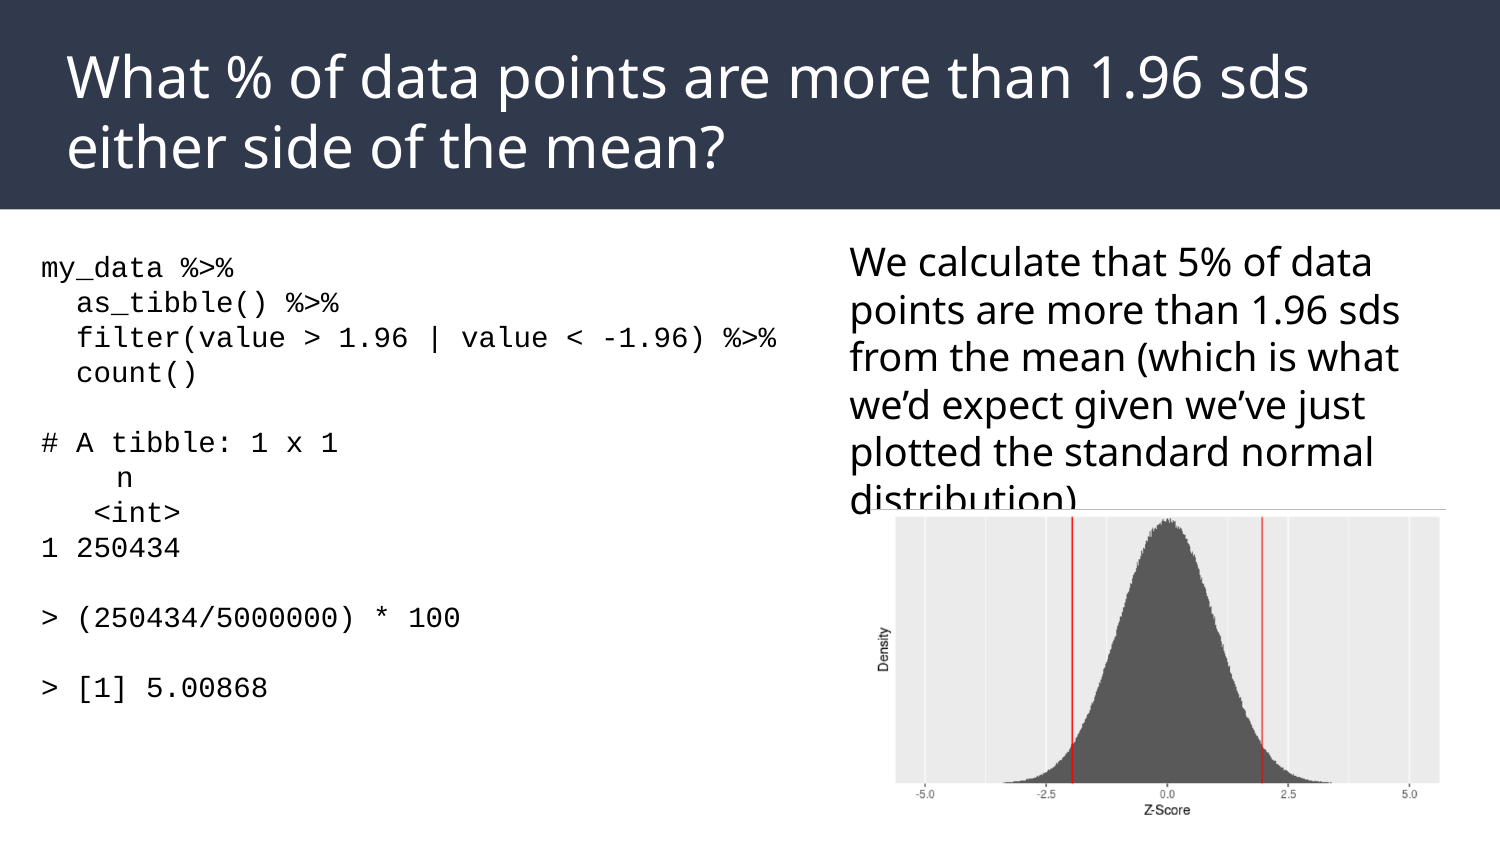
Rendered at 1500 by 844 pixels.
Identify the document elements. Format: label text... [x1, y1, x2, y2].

title What % of data points are more than 1.96 sds either side of the mean? [51, 25, 1449, 128]
text_box my_data %>% as_tibble() %>% filter(value > 1.96 | value < -1.96) %>% count() # A tibble: 1 x 1 n <int> 1 250434 > (250434/5000000) * 100 > [1] 5.00868 [26, 233, 859, 835]
text_box We calculate that 5% of data points are more than 1.96 sds from the mean (which is what we’d expect given we’ve just plotted the standard normal distribution)... [834, 222, 1483, 824]
picture [871, 509, 1446, 824]
